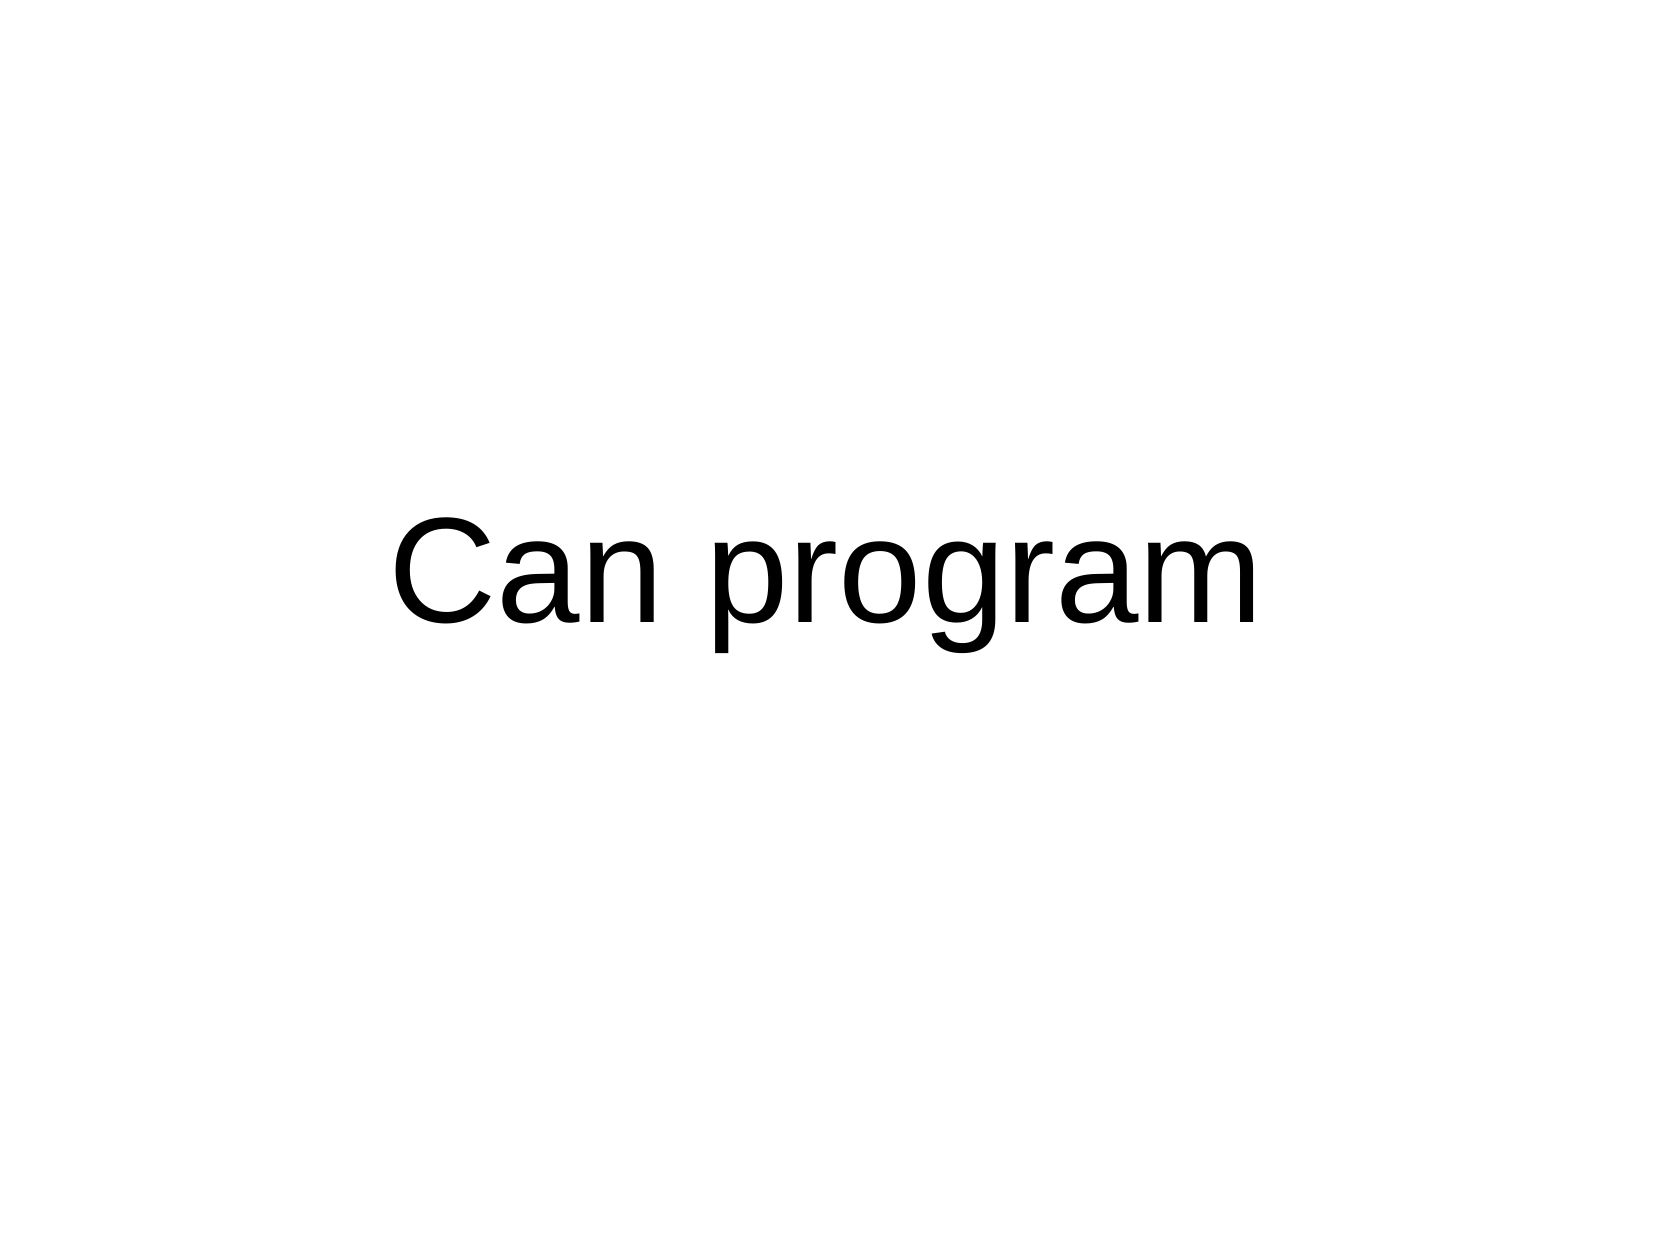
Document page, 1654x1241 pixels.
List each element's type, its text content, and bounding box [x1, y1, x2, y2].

title Can program [82, 56, 1571, 1086]
